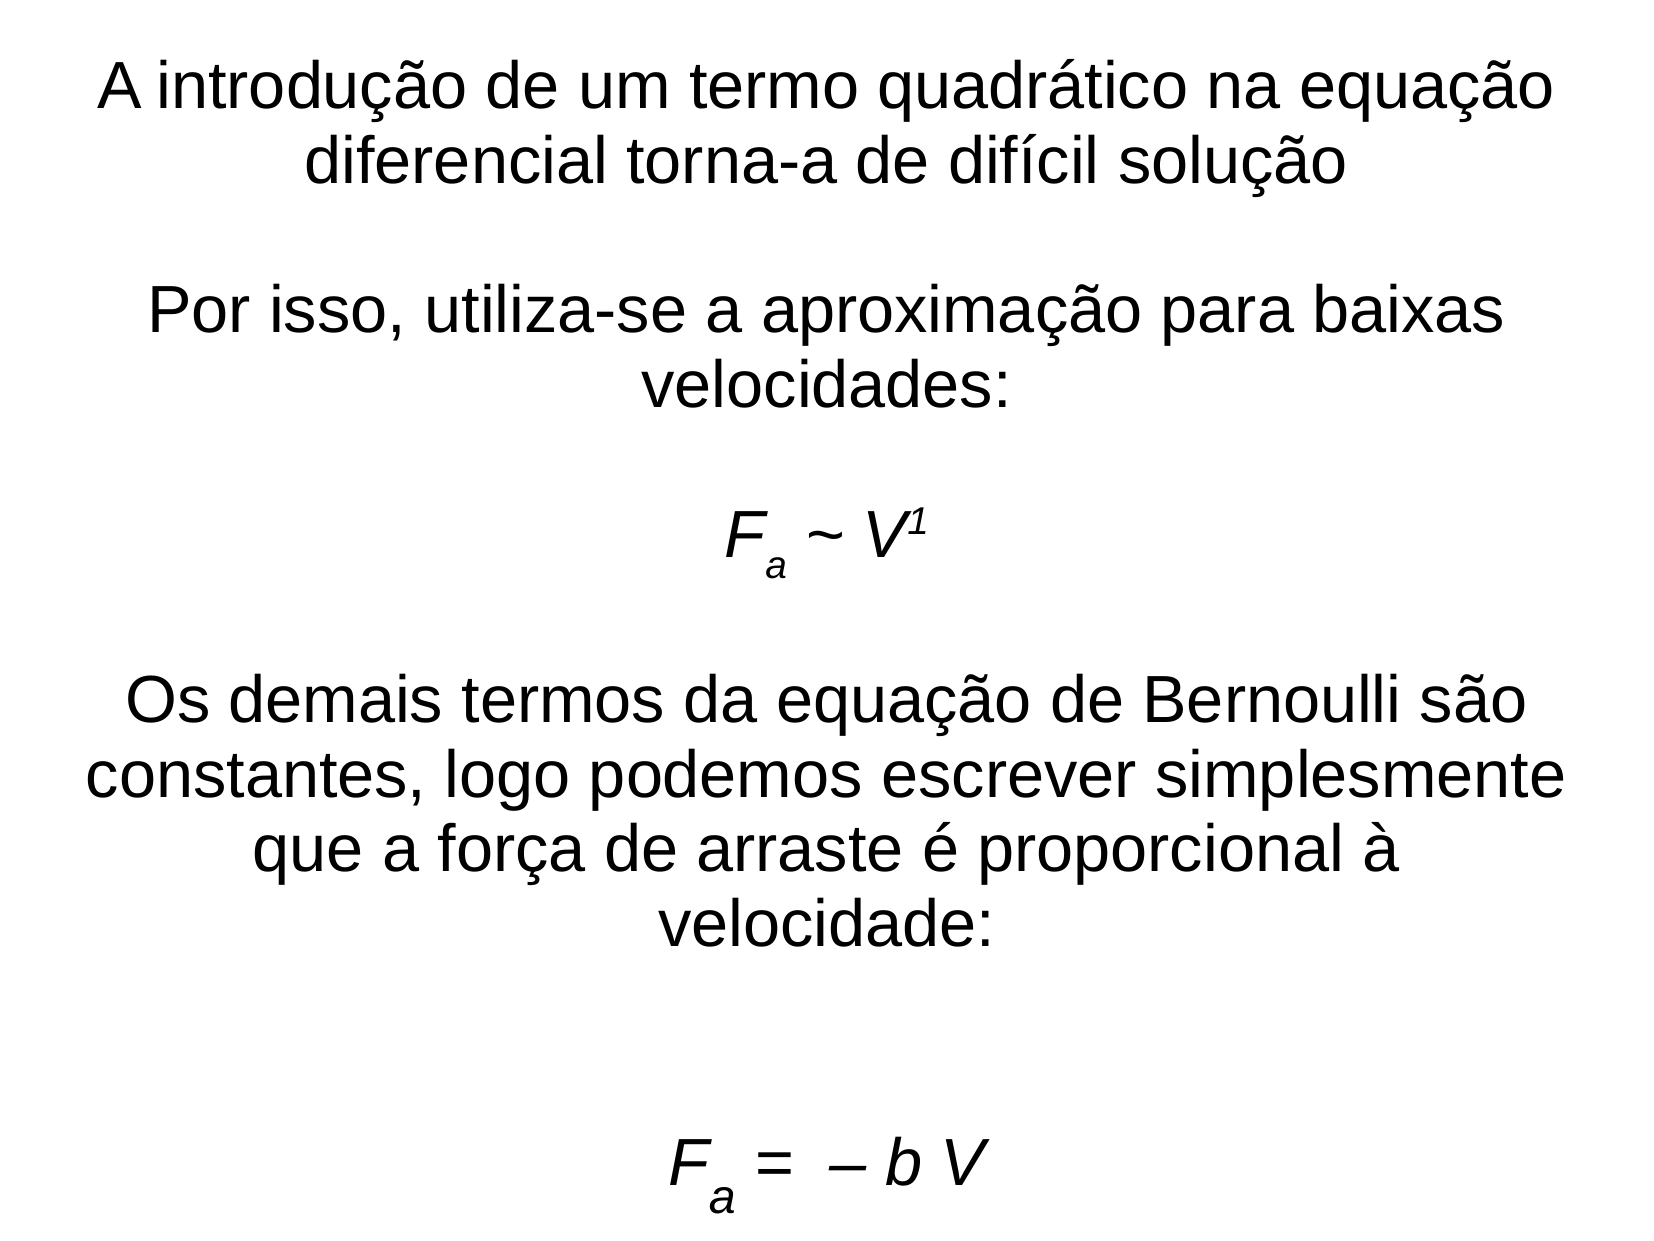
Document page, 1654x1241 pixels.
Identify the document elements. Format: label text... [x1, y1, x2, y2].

subtitle A introdução de um termo quadrático na equação diferencial torna-a de difícil solução Por isso, utiliza-se a aproximação para baixas velocidades: Fa ~ V1 Os demais termos da equação de Bernoulli são constantes, logo podemos escrever simplesmente que a força de arraste é proporcional à velocidade: Fa = – b V [82, 47, 1571, 1224]
